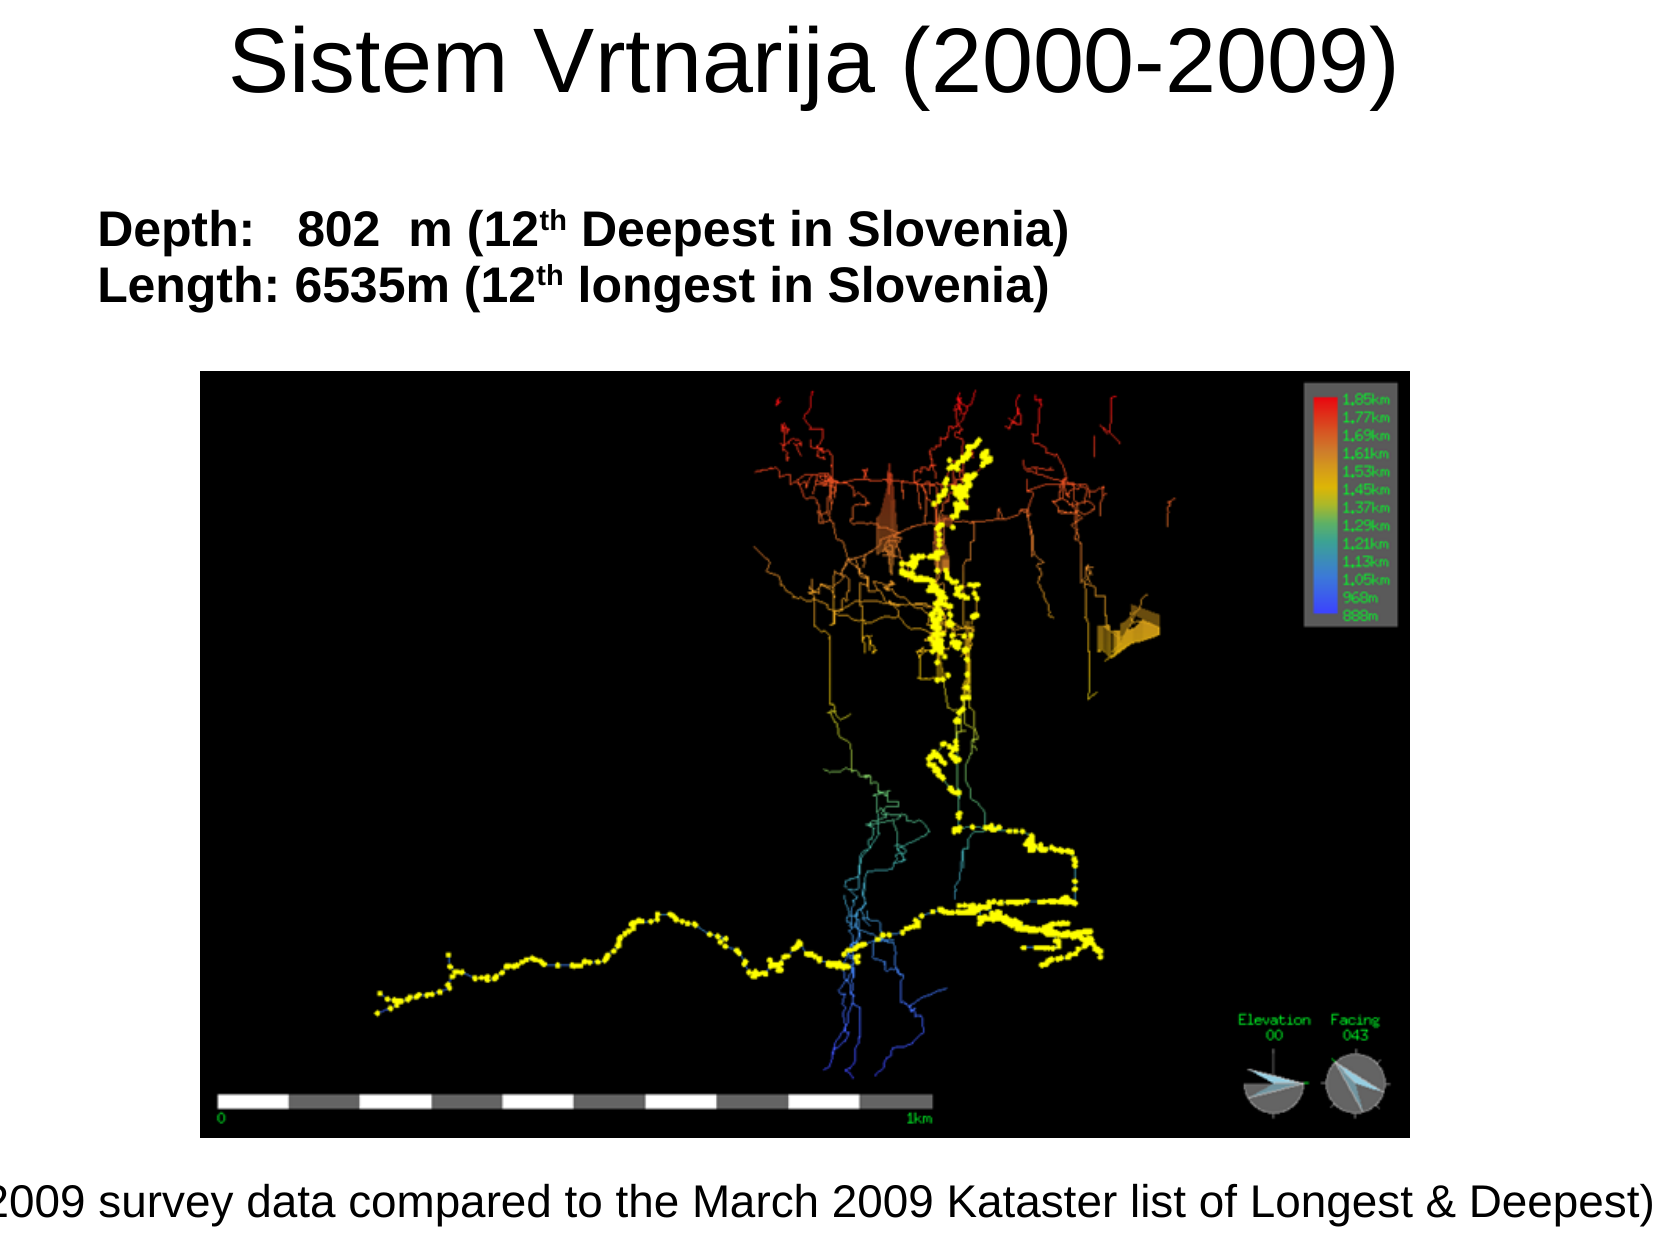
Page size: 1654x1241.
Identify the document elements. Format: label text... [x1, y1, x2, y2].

picture [200, 371, 1410, 1138]
text_box Depth: 802 m (12th Deepest in Slovenia) Length: 6535m (12th longest in Slovenia) [82, 194, 1430, 322]
title Sistem Vrtnarija (2000-2009) [70, 0, 1559, 164]
text_box (2009 survey data compared to the March 2009 Kataster list of Longest & Deepest) [0, 1169, 1654, 1236]
